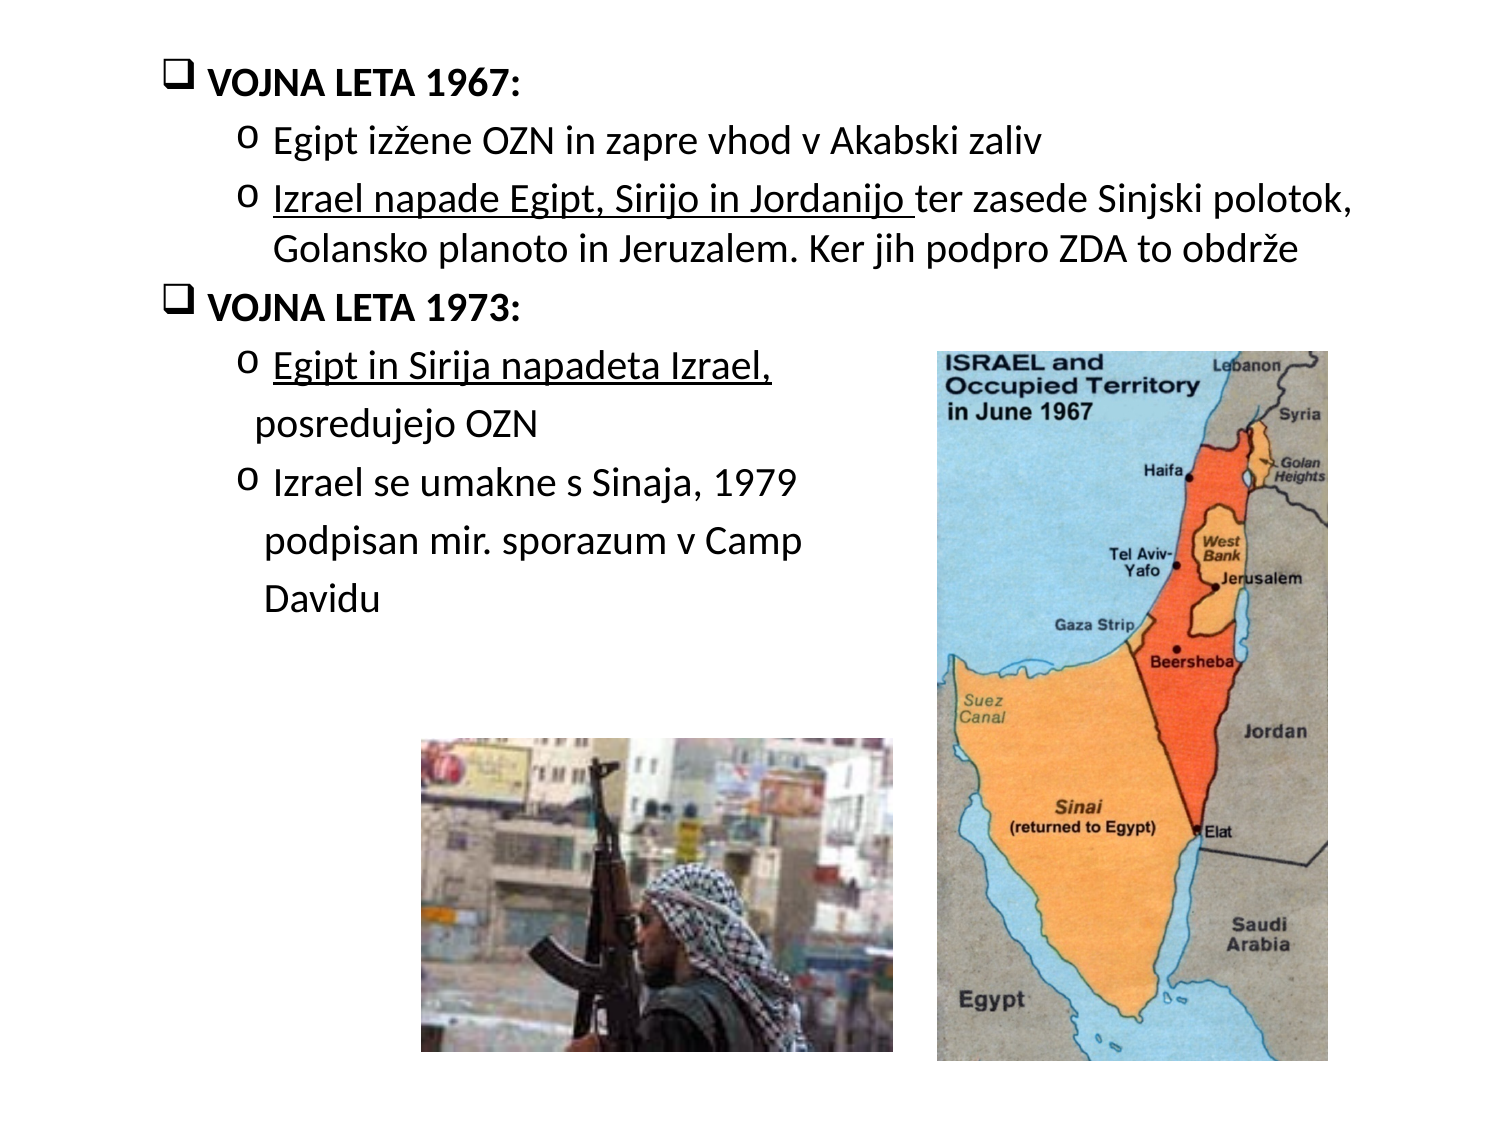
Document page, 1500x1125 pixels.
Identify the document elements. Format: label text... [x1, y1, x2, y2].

list VOJNA LETA 1967: Egipt izžene OZN in zapre vhod v Akabski zaliv Izrael napade Egipt, Sirijo in Jordanijo ter zasede Sinjski polotok, Golansko planoto in Jeruzalem. Ker jih podpro ZDA to obdrže VOJNA LETA 1973: Egipt in Sirija napadeta Izrael, posredujejo OZN Izrael se umakne s Sinaja, 1979 podpisan mir. sporazum v Camp Davidu [70, 46, 1421, 790]
picture [421, 738, 893, 1052]
picture [937, 351, 1328, 1061]
